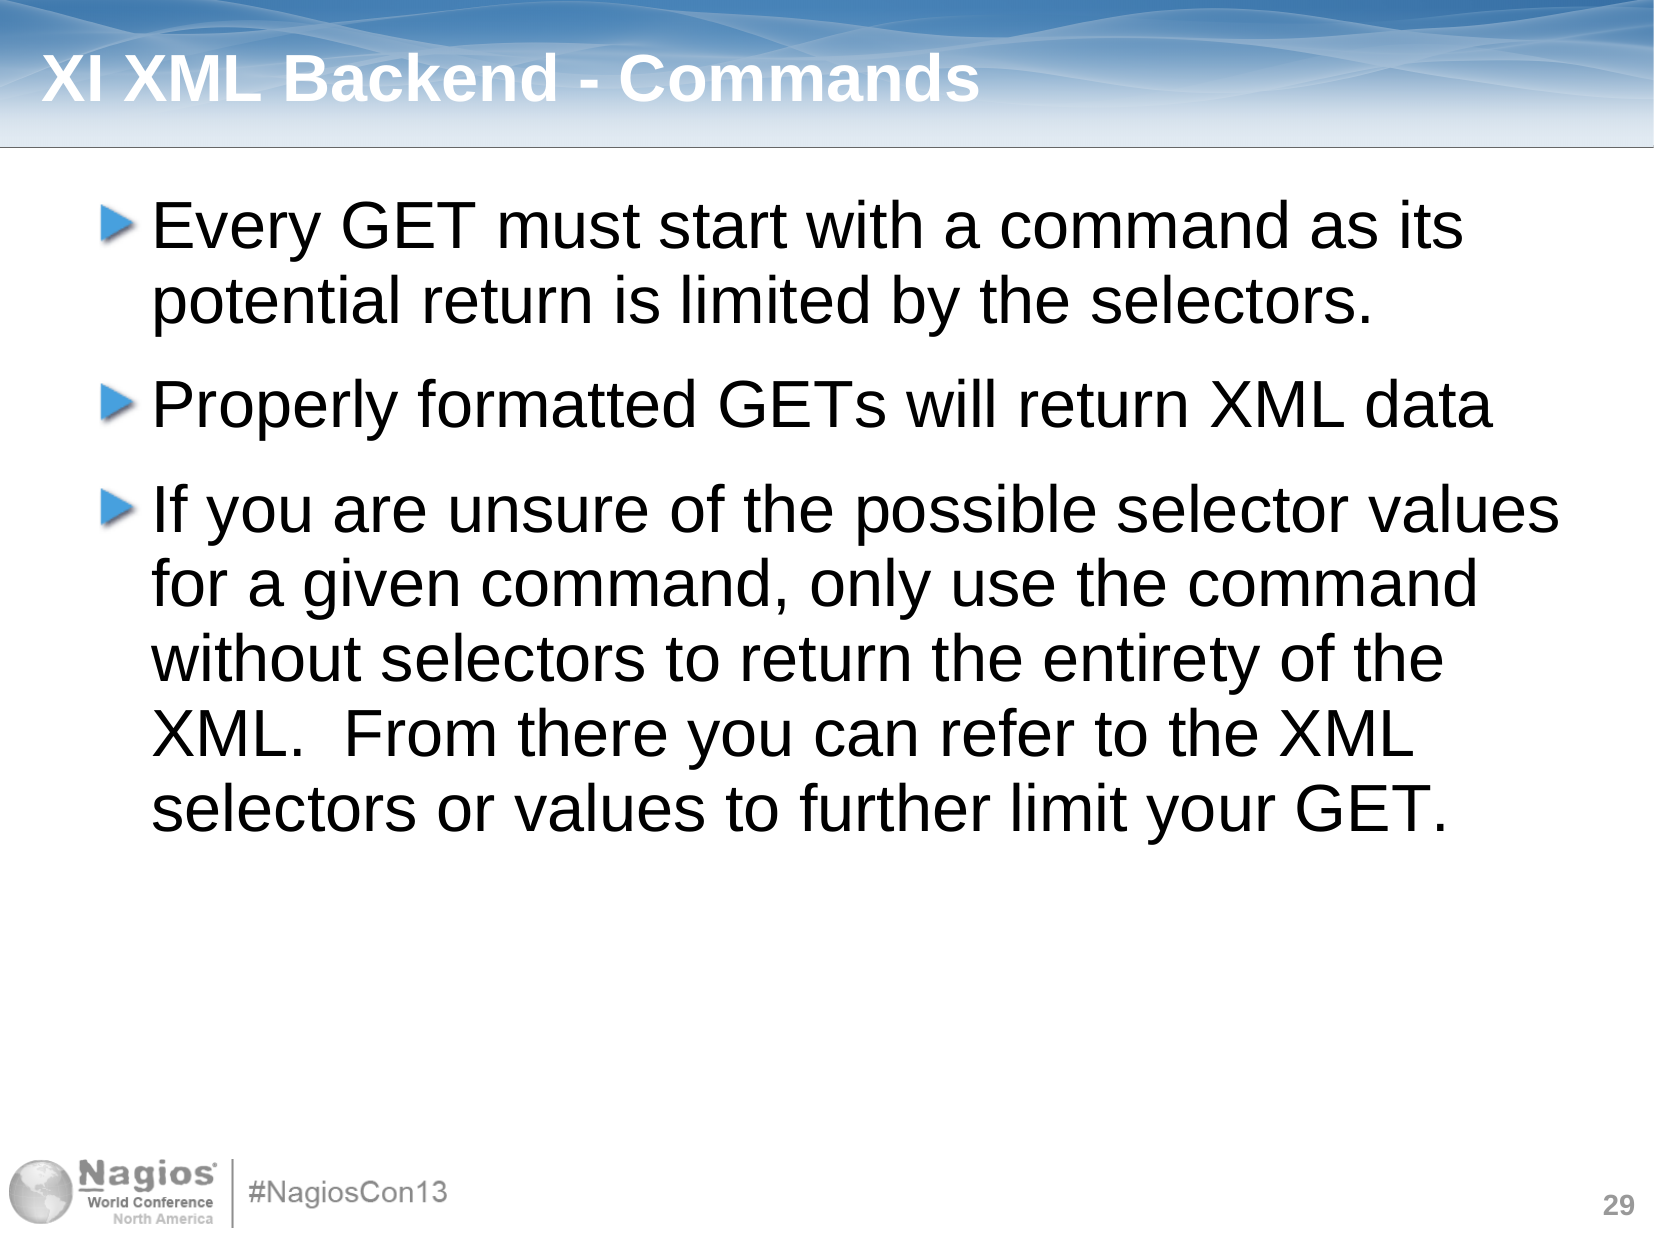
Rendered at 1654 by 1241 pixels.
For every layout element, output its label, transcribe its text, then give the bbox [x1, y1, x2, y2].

title XI XML Backend - Commands [41, 29, 1248, 127]
picture [0, 0, 1654, 147]
list Every GET must start with a command as its potential return is limited by the selectors. Properly formatted GETs will return XML data If you are unsure of the possible selector values for a given command, only use the command without selectors to return the entirety of the XML. From there you can refer to the XML selectors or values to further limit your GET. [80, 188, 1569, 1007]
picture [9, 1159, 453, 1228]
